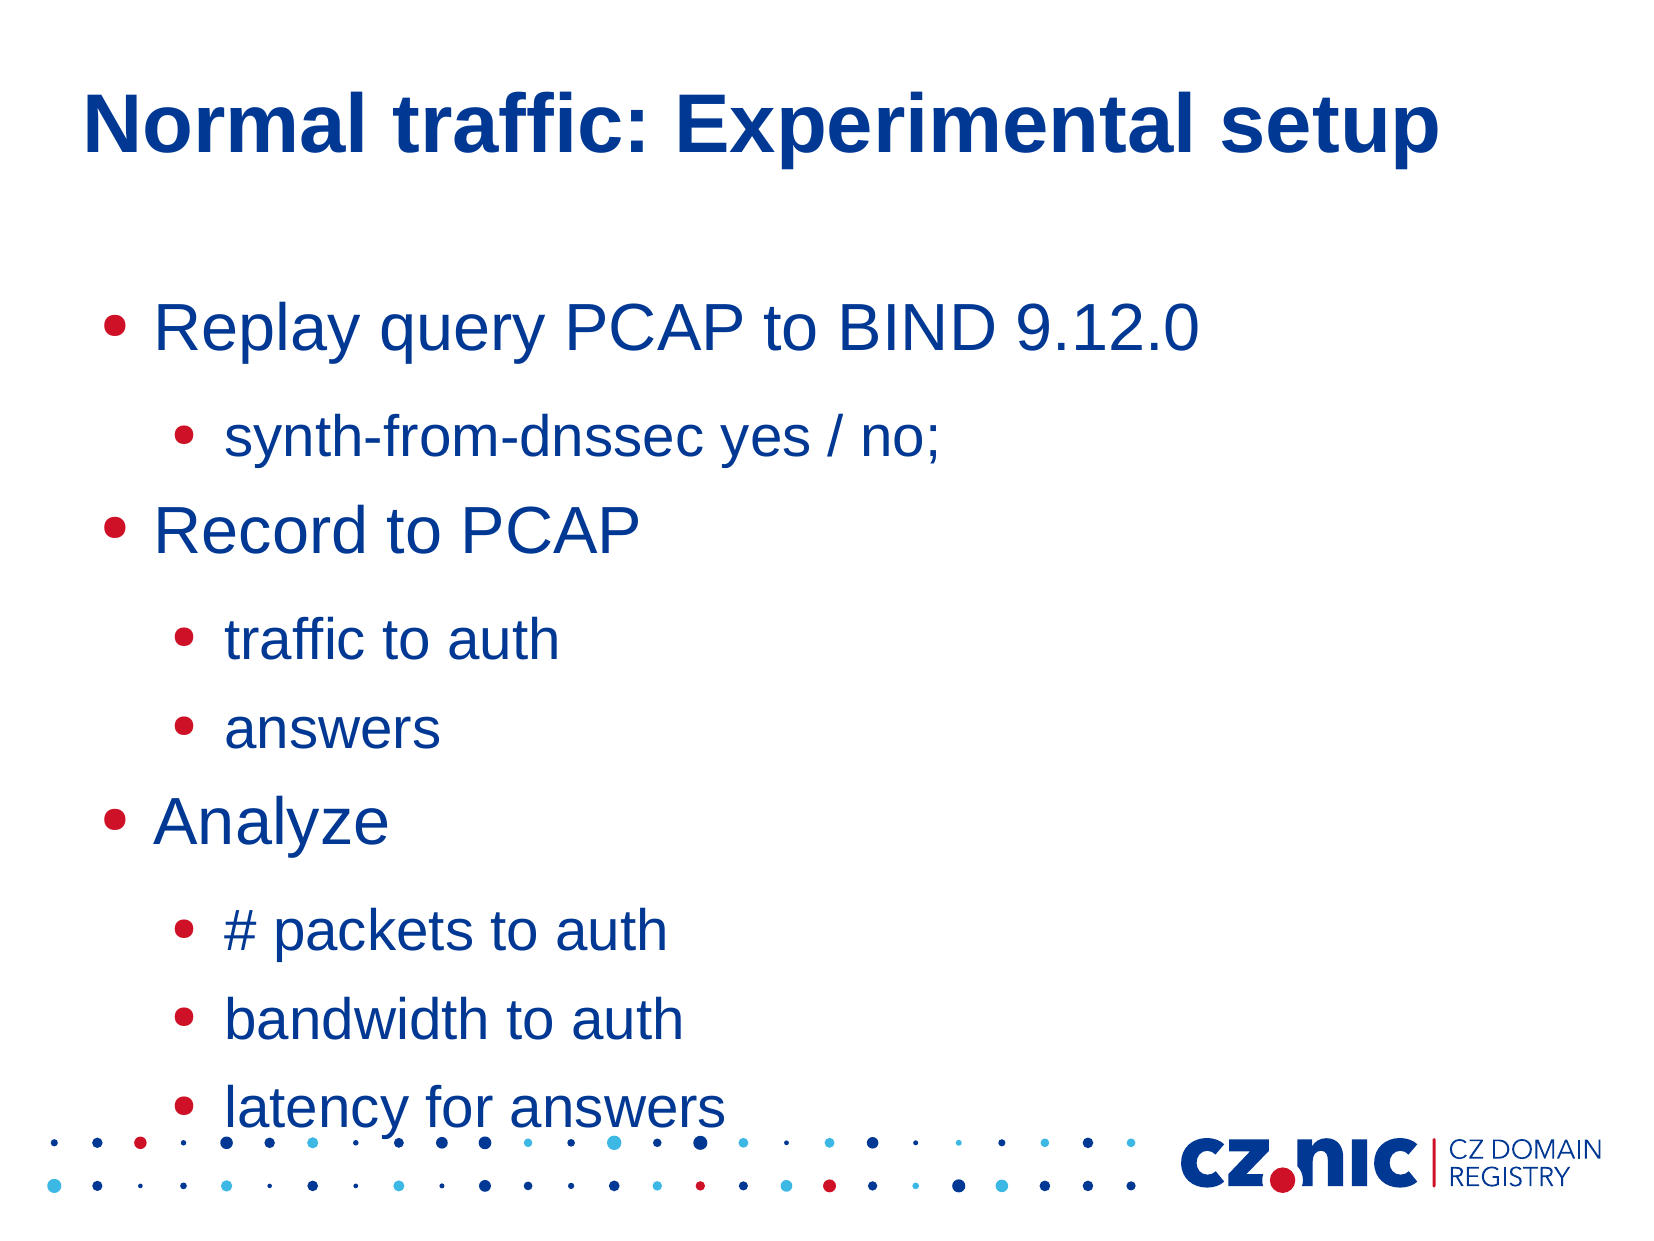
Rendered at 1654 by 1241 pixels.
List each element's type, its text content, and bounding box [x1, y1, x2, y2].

list Replay query PCAP to BIND 9.12.0 synth-from-dnssec yes / no; Record to PCAP traffic to auth answers Analyze # packets to auth bandwidth to auth latency for answers [82, 290, 1571, 1010]
title Normal traffic: Experimental setup [82, 70, 1571, 178]
